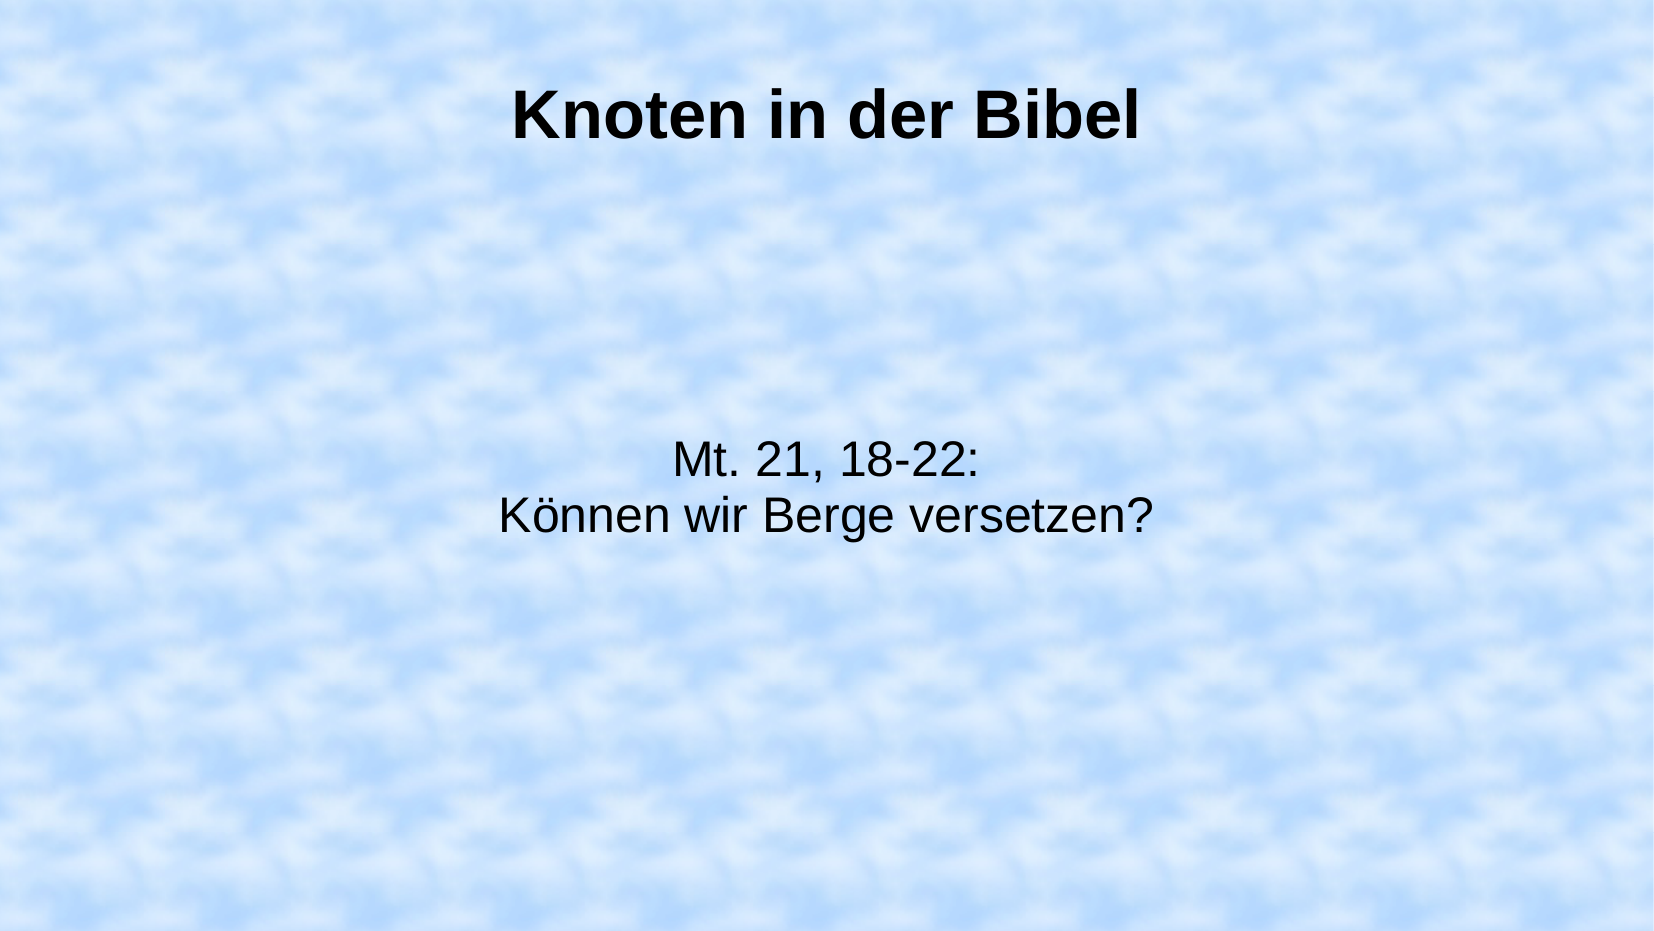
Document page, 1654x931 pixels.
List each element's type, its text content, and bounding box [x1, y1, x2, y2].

picture [0, 0, 1654, 931]
subtitle Mt. 21, 18-22: Können wir Berge versetzen? [82, 217, 1571, 758]
title Knoten in der Bibel [82, 37, 1571, 193]
